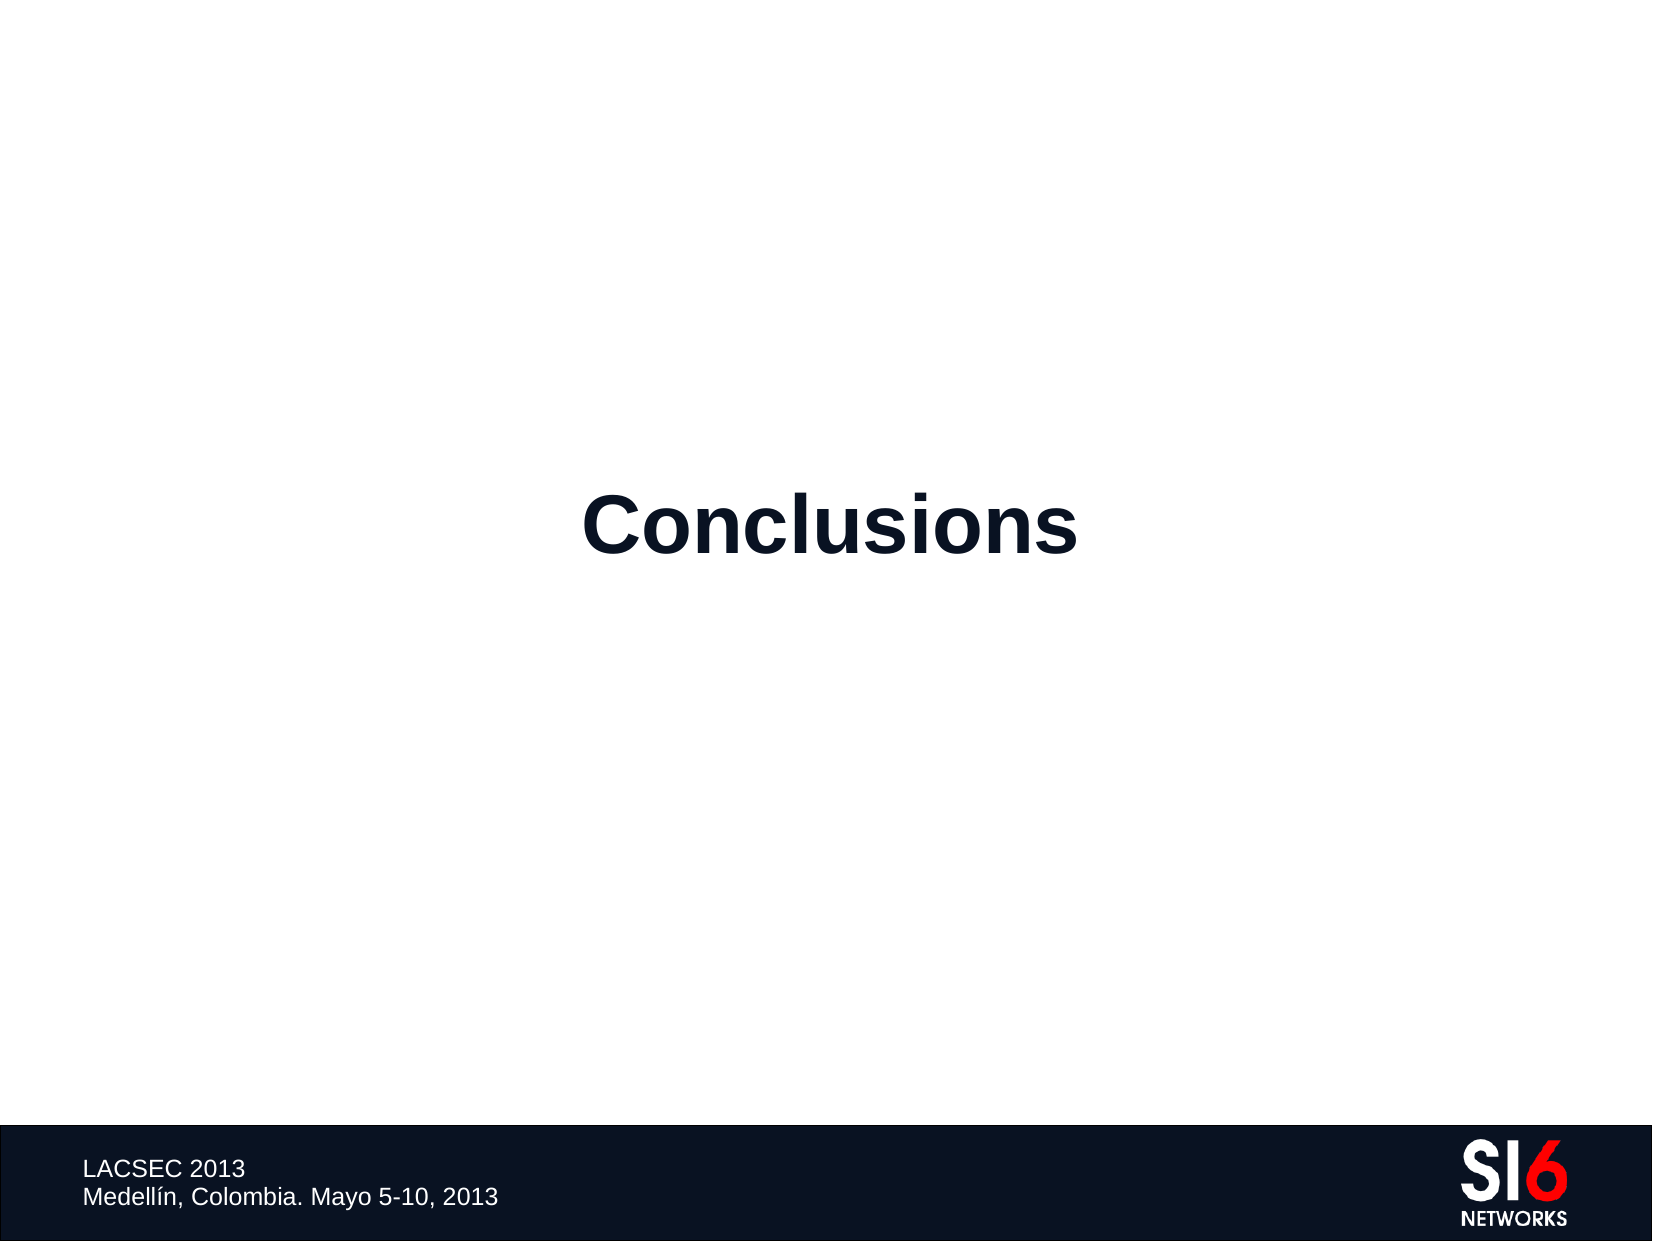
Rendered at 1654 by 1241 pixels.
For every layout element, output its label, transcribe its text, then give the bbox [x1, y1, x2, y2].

title Conclusions [86, 468, 1576, 676]
picture [1461, 1139, 1567, 1226]
